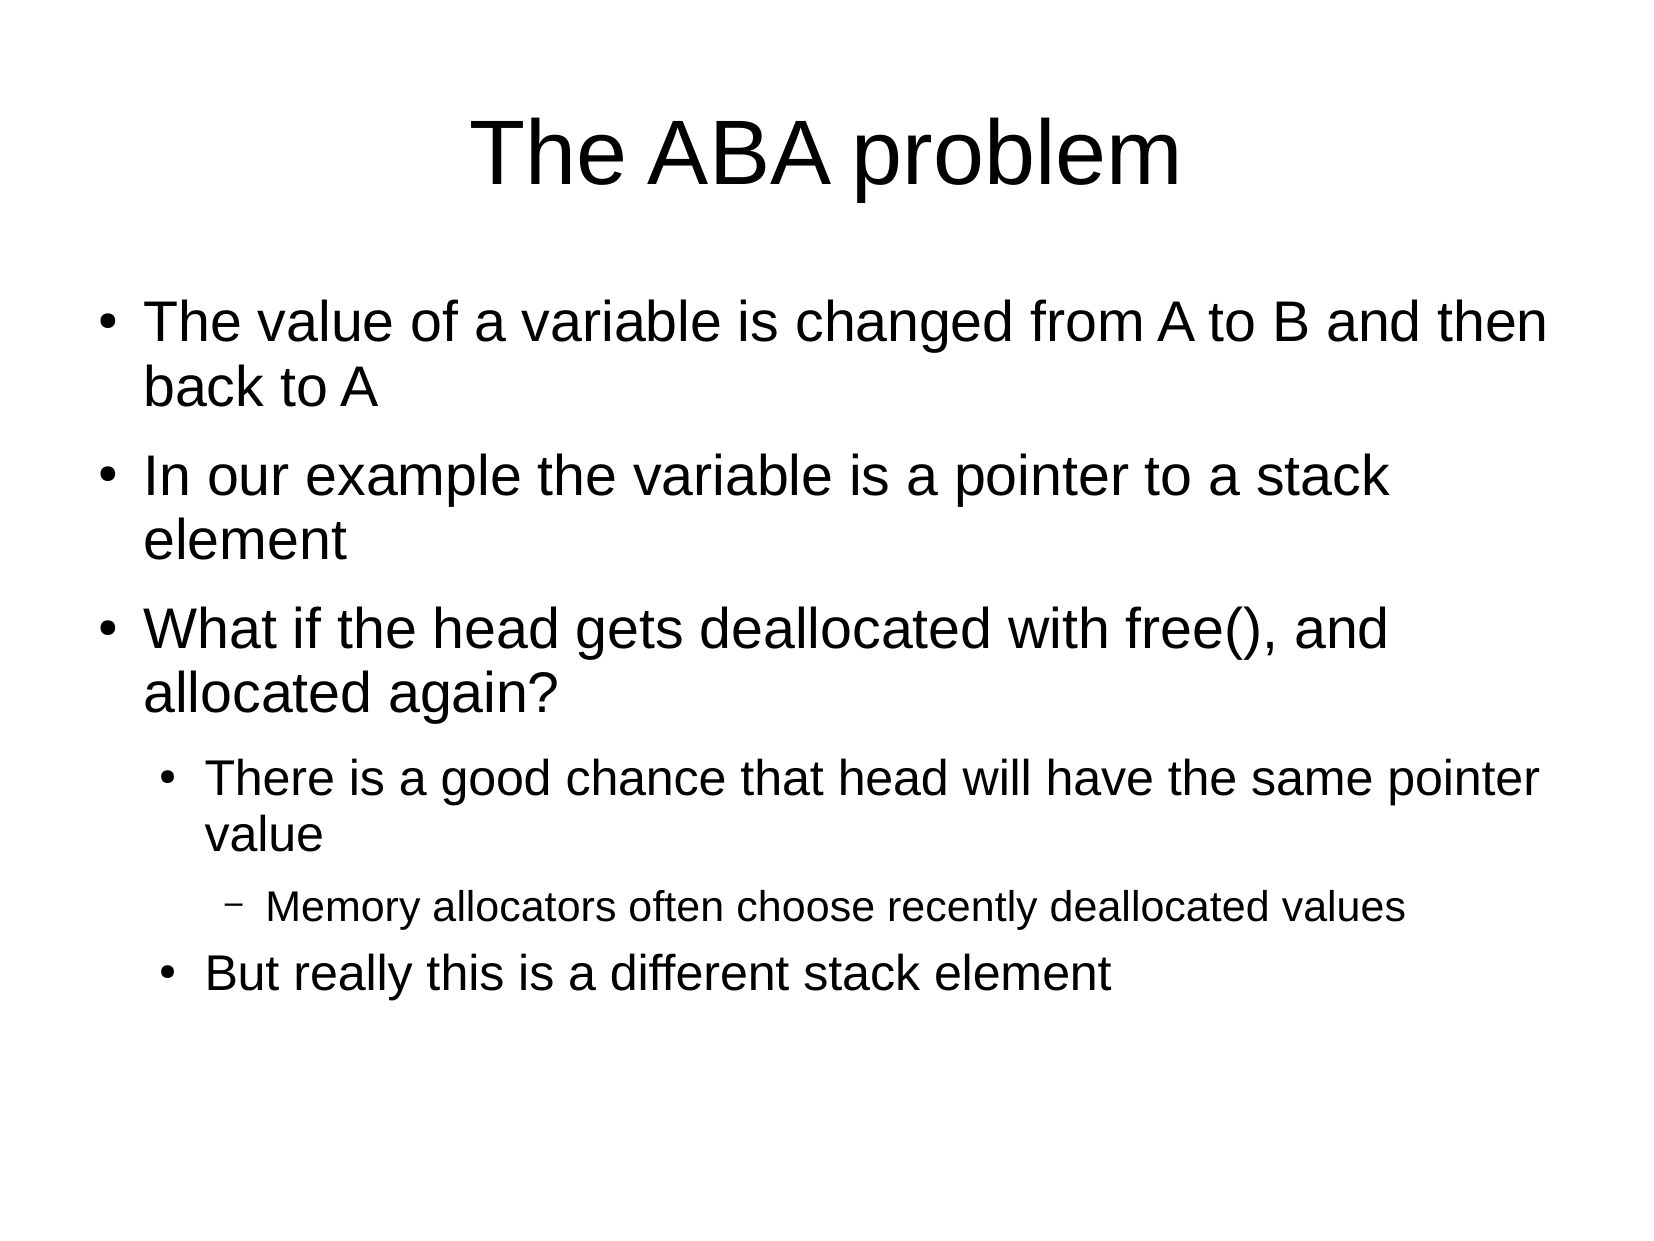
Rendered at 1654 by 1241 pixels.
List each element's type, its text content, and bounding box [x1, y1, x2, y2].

title The ABA problem [82, 49, 1571, 257]
list The value of a variable is changed from A to B and then back to A In our example the variable is a pointer to a stack element What if the head gets deallocated with free(), and allocated again? There is a good chance that head will have the same pointer value Memory allocators often choose recently deallocated values But really this is a different stack element [82, 290, 1571, 1010]
